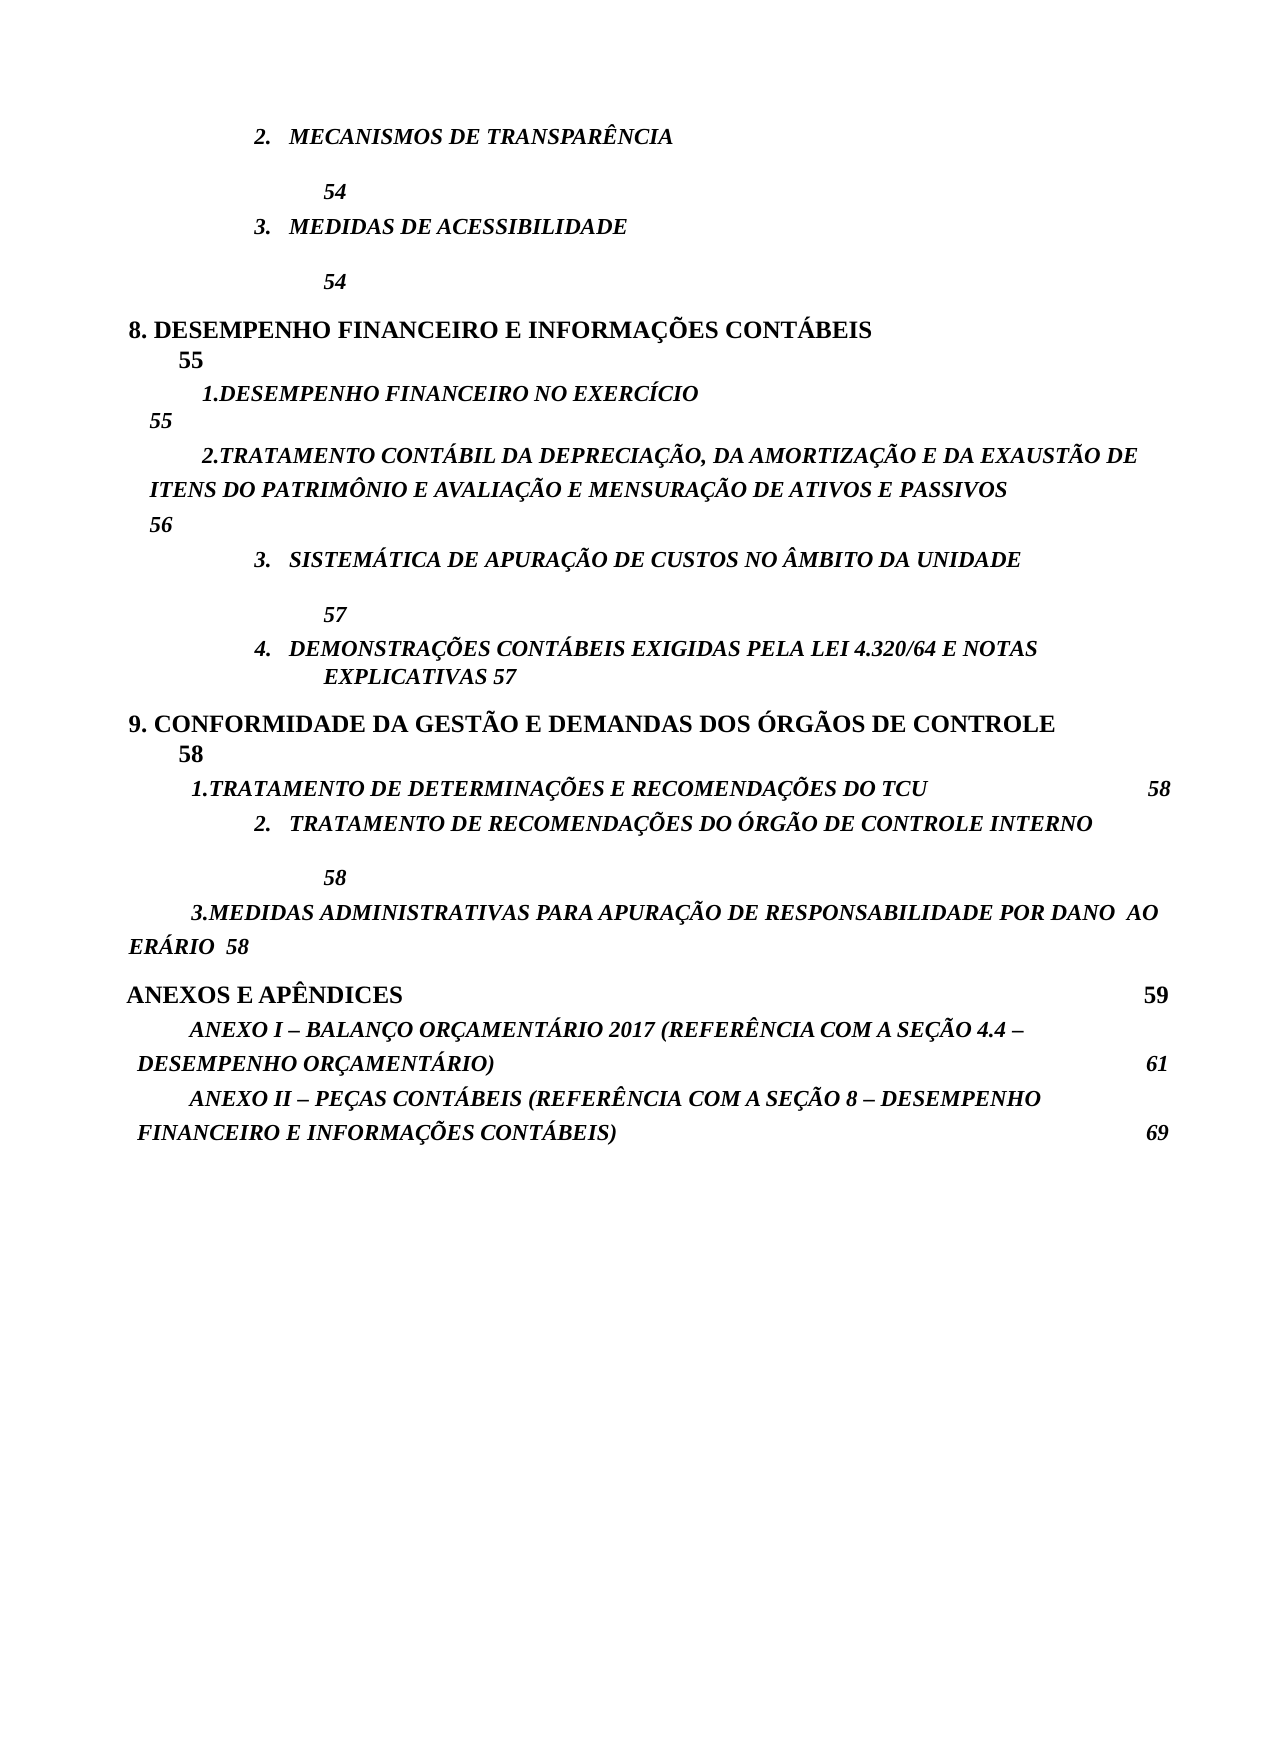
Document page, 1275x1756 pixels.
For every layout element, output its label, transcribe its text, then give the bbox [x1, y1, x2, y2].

text_box MECANISMOS DE TRANSPARÊNCIA 54 MEDIDAS DE ACESSIBILIDADE 54 DESEMPENHO FINANCEIRO E INFORMAÇÕES CONTÁBEIS 55 DESEMPENHO FINANCEIRO NO EXERCÍCIO 55 TRATAMENTO CONTÁBIL DA DEPRECIAÇÃO, DA AMORTIZAÇÃO E DA EXAUSTÃO DE ITENS DO PATRIMÔNIO E AVALIAÇÃO E MENSURAÇÃO DE ATIVOS E PASSIVOS 56 SISTEMÁTICA DE APURAÇÃO DE CUSTOS NO ÂMBITO DA UNIDADE 57 DEMONSTRAÇÕES CONTÁBEIS EXIGIDAS PELA LEI 4.320/64 E NOTAS EXPLICATIVAS 57 CONFORMIDADE DA GESTÃO E DEMANDAS DOS ÓRGÃOS DE CONTROLE 58 TRATAMENTO DE DETERMINAÇÕES E RECOMENDAÇÕES DO TCU 58 TRATAMENTO DE RECOMENDAÇÕES DO ÓRGÃO DE CONTROLE INTERNO 58 MEDIDAS ADMINISTRATIVAS PARA APURAÇÃO DE RESPONSABILIDADE POR DANO AO ERÁRIO 58 ANEXOS E APÊNDICES 59 ANEXO I – BALANÇO ORÇAMENTÁRIO 2017 (REFERÊNCIA COM A SEÇÃO 4.4 – DESEMPENHO ORÇAMENTÁRIO) 61 ANEXO II – PEÇAS CONTÁBEIS (REFERÊNCIA COM A SEÇÃO 8 – DESEMPENHO FINANCEIRO E INFORMAÇÕES CONTÁBEIS) 69 [124, 121, 1172, 779]
